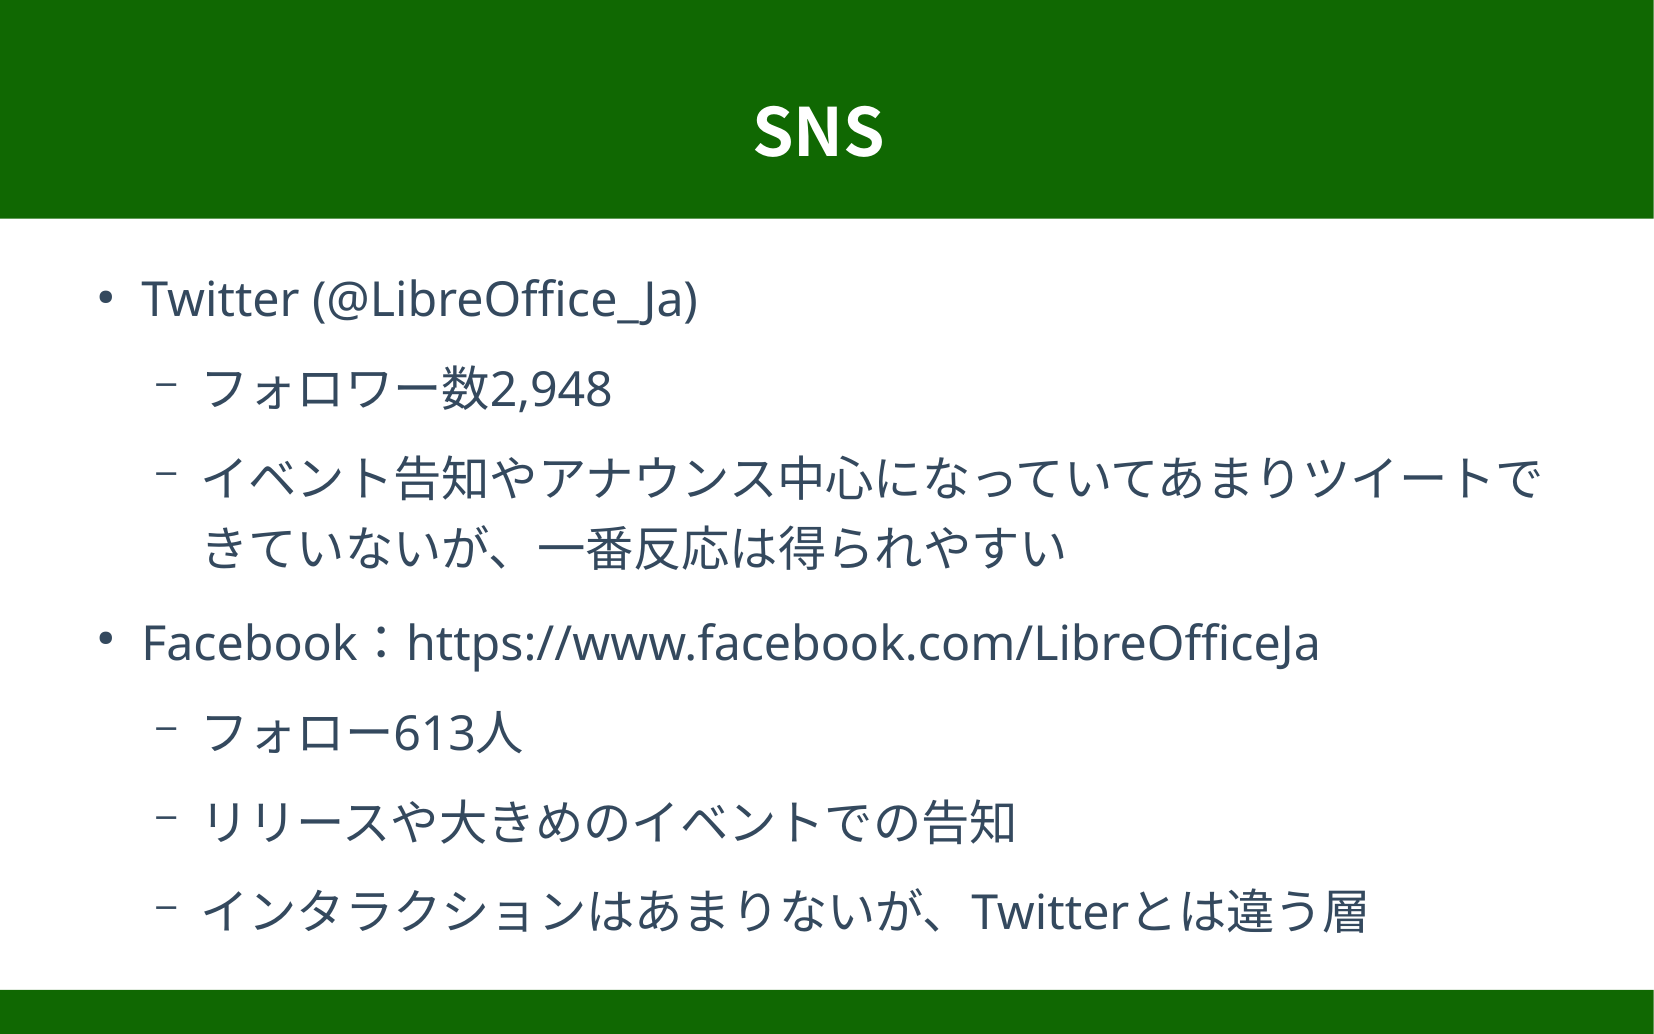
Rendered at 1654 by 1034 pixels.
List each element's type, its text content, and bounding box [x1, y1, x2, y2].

title SNS [82, 41, 1571, 214]
list Twitter (@LibreOffice_Ja) フォロワー数2,948 イベント告知やアナウンス中心になっていてあまりツイートできていないが、一番反応は得られやすい Facebook：https://www.facebook.com/LibreOfficeJa フォロー613人 リリースや大きめのイベントでの告知 インタラクションはあまりないが、Twitterとは違う層 [82, 265, 1571, 957]
